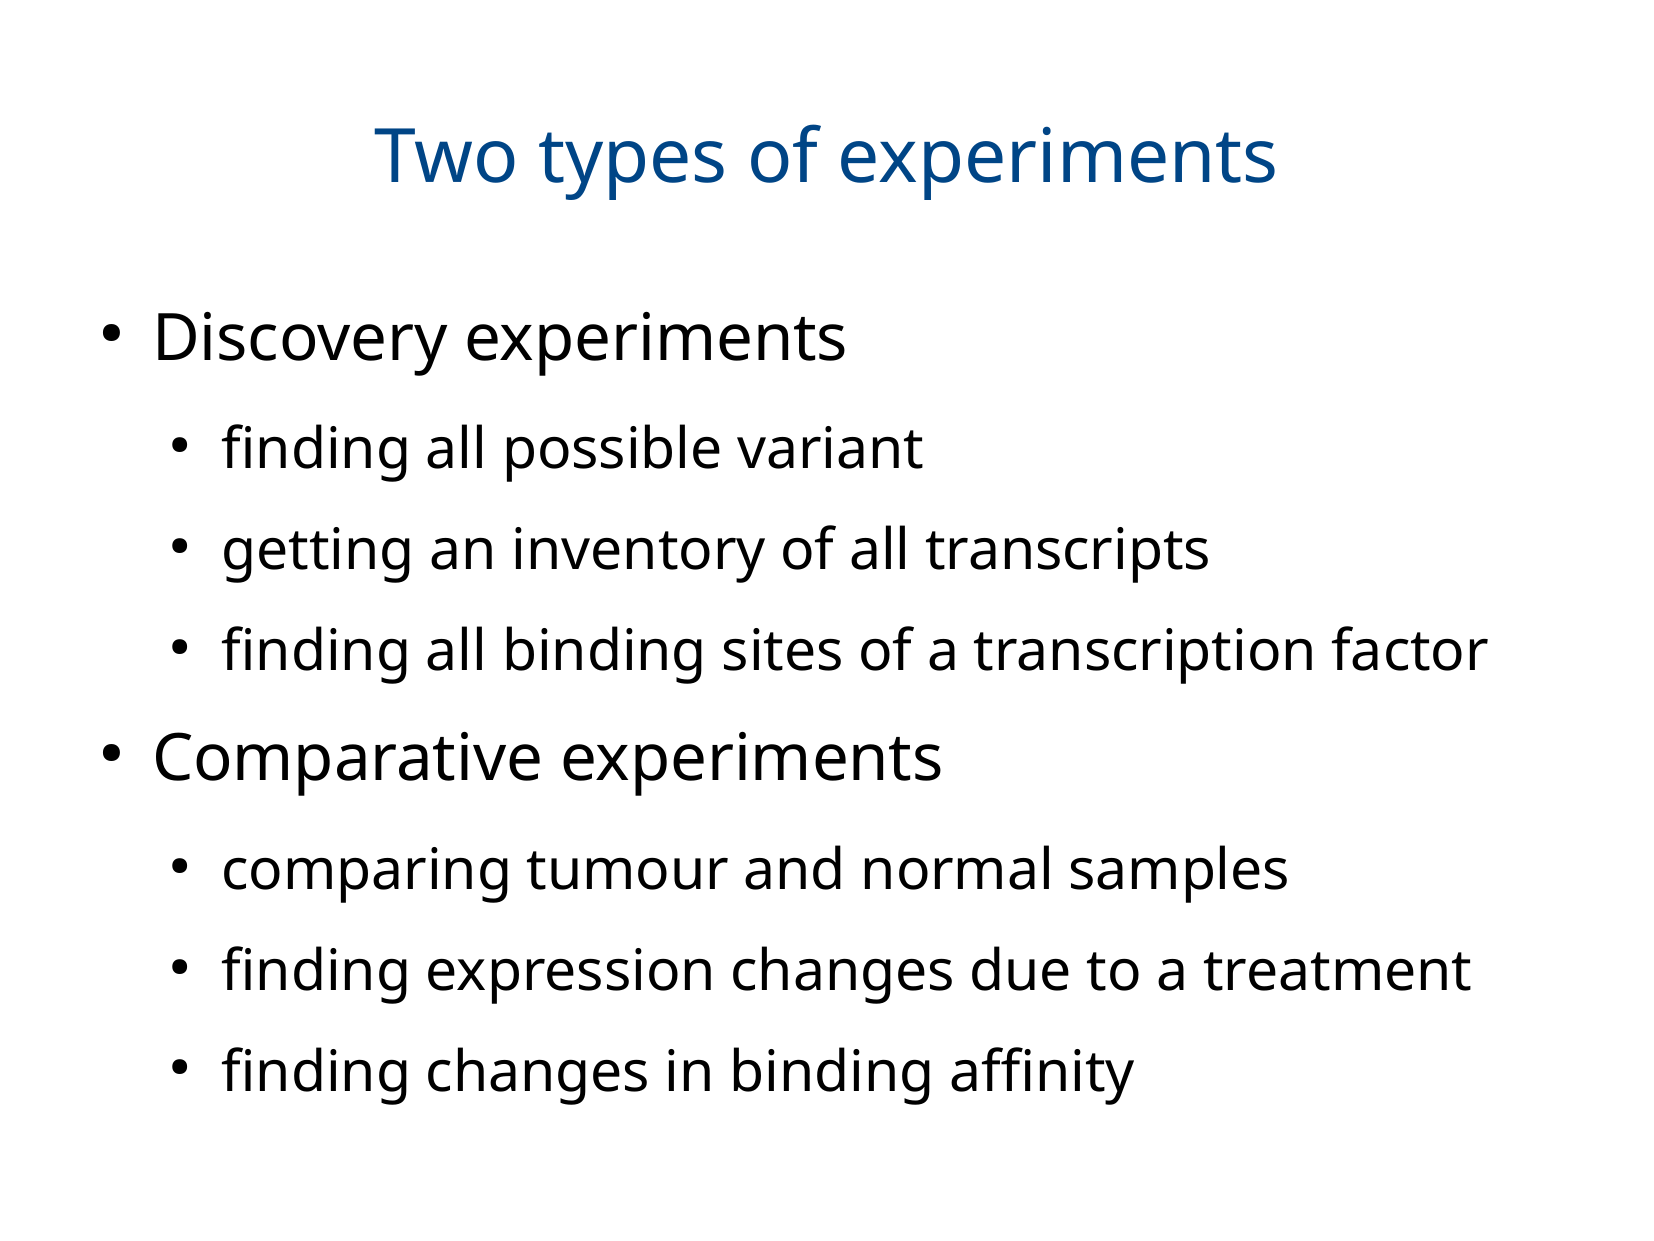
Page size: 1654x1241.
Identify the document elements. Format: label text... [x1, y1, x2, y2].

list Discovery experiments finding all possible variant getting an inventory of all transcripts finding all binding sites of a transcription factor Comparative experiments comparing tumour and normal samples finding expression changes due to a treatment finding changes in binding affinity [82, 290, 1571, 1109]
title Two types of experiments [82, 49, 1571, 257]
